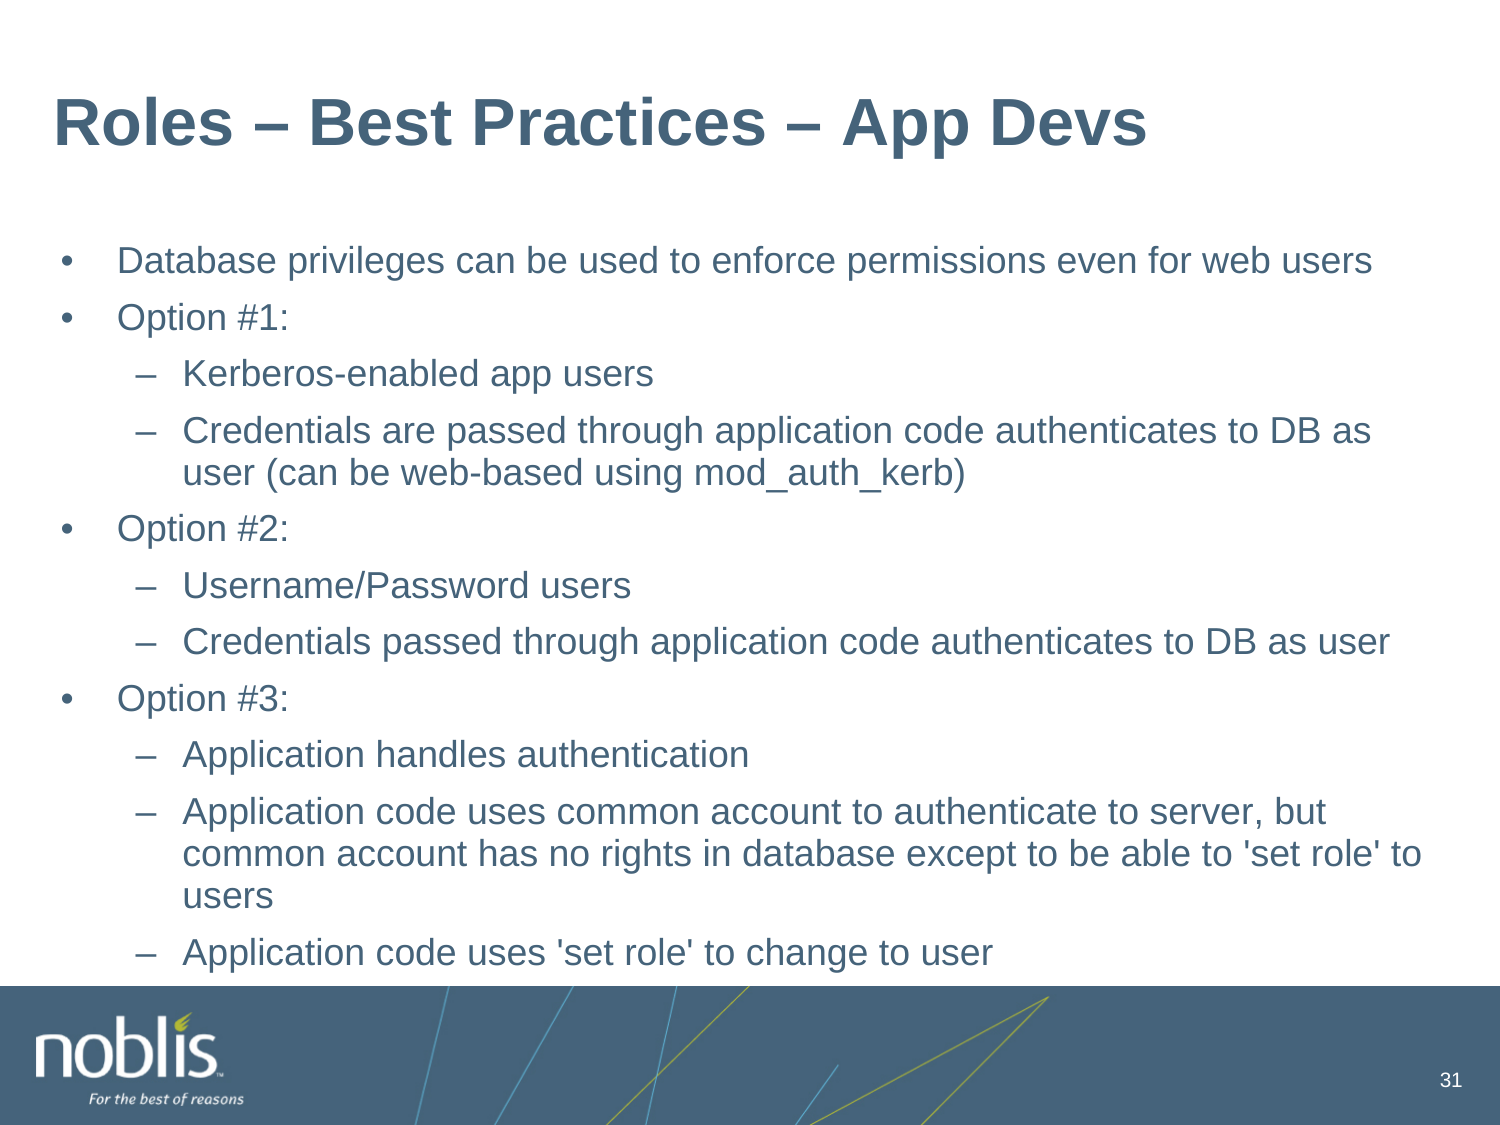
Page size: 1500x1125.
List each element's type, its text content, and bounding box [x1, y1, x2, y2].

title Roles – Best Practices – App Devs [53, 38, 1438, 211]
list Database privileges can be used to enforce permissions even for web users Option #1: Kerberos-enabled app users Credentials are passed through application code authenticates to DB as user (can be web-based using mod_auth_kerb) Option #2: Username/Password users Credentials passed through application code authenticates to DB as user Option #3: Application handles authentication Application code uses common account to authenticate to server, but common account has no rights in database except to be able to 'set role' to users Application code uses 'set role' to change to user [60, 239, 1437, 973]
picture [0, 986, 1500, 1125]
